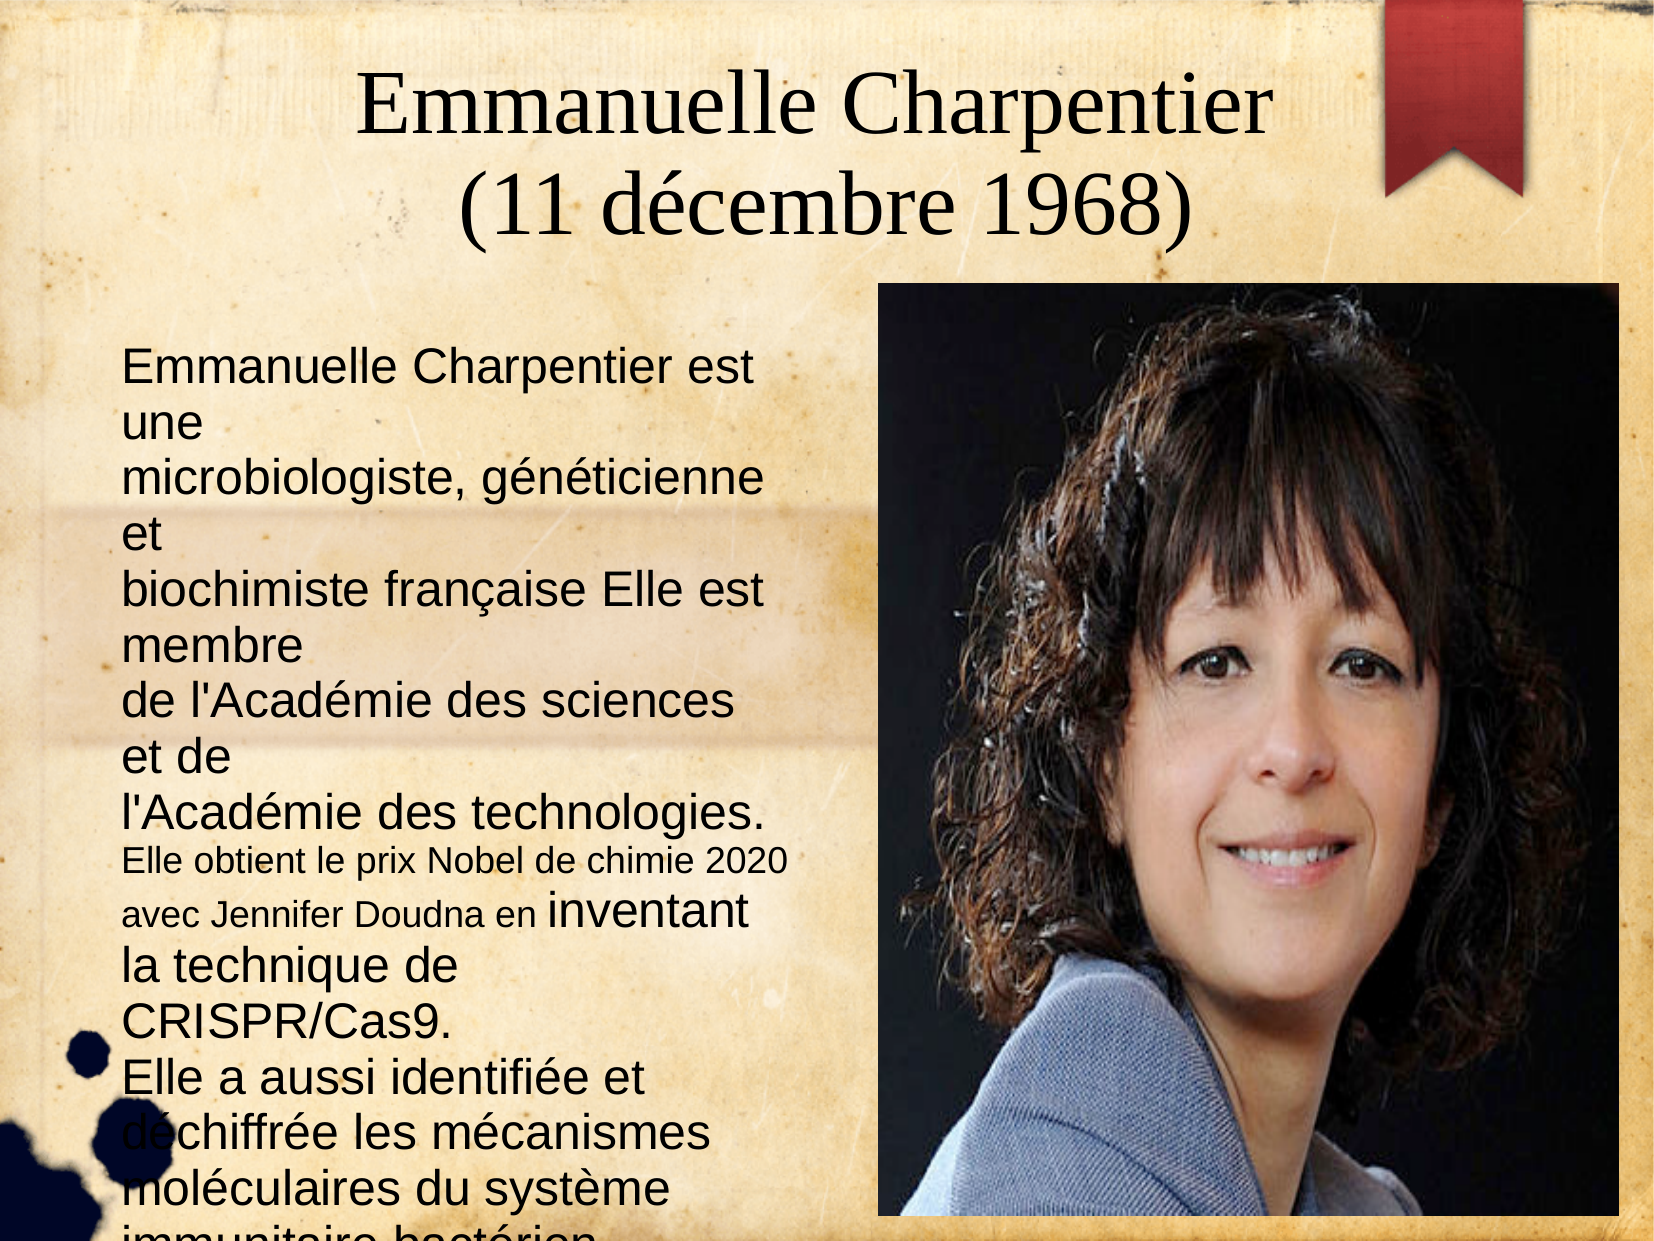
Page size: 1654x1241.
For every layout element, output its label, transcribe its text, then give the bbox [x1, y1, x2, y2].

text_box Emmanuelle Charpentier est une microbiologiste, généticienne et biochimiste française Elle est membre de l'Académie des sciences et de l'Académie des technologies. Elle obtient le prix Nobel de chimie 2020 avec Jennifer Doudna en inventant la technique de CRISPR/Cas9. Elle a aussi identifiée et déchiffrée les mécanismes moléculaires du système immunitaire bactérien. [106, 330, 804, 1241]
picture [0, 0, 1654, 1241]
title Emmanuelle Charpentier (11 décembre 1968) [82, 16, 1571, 290]
